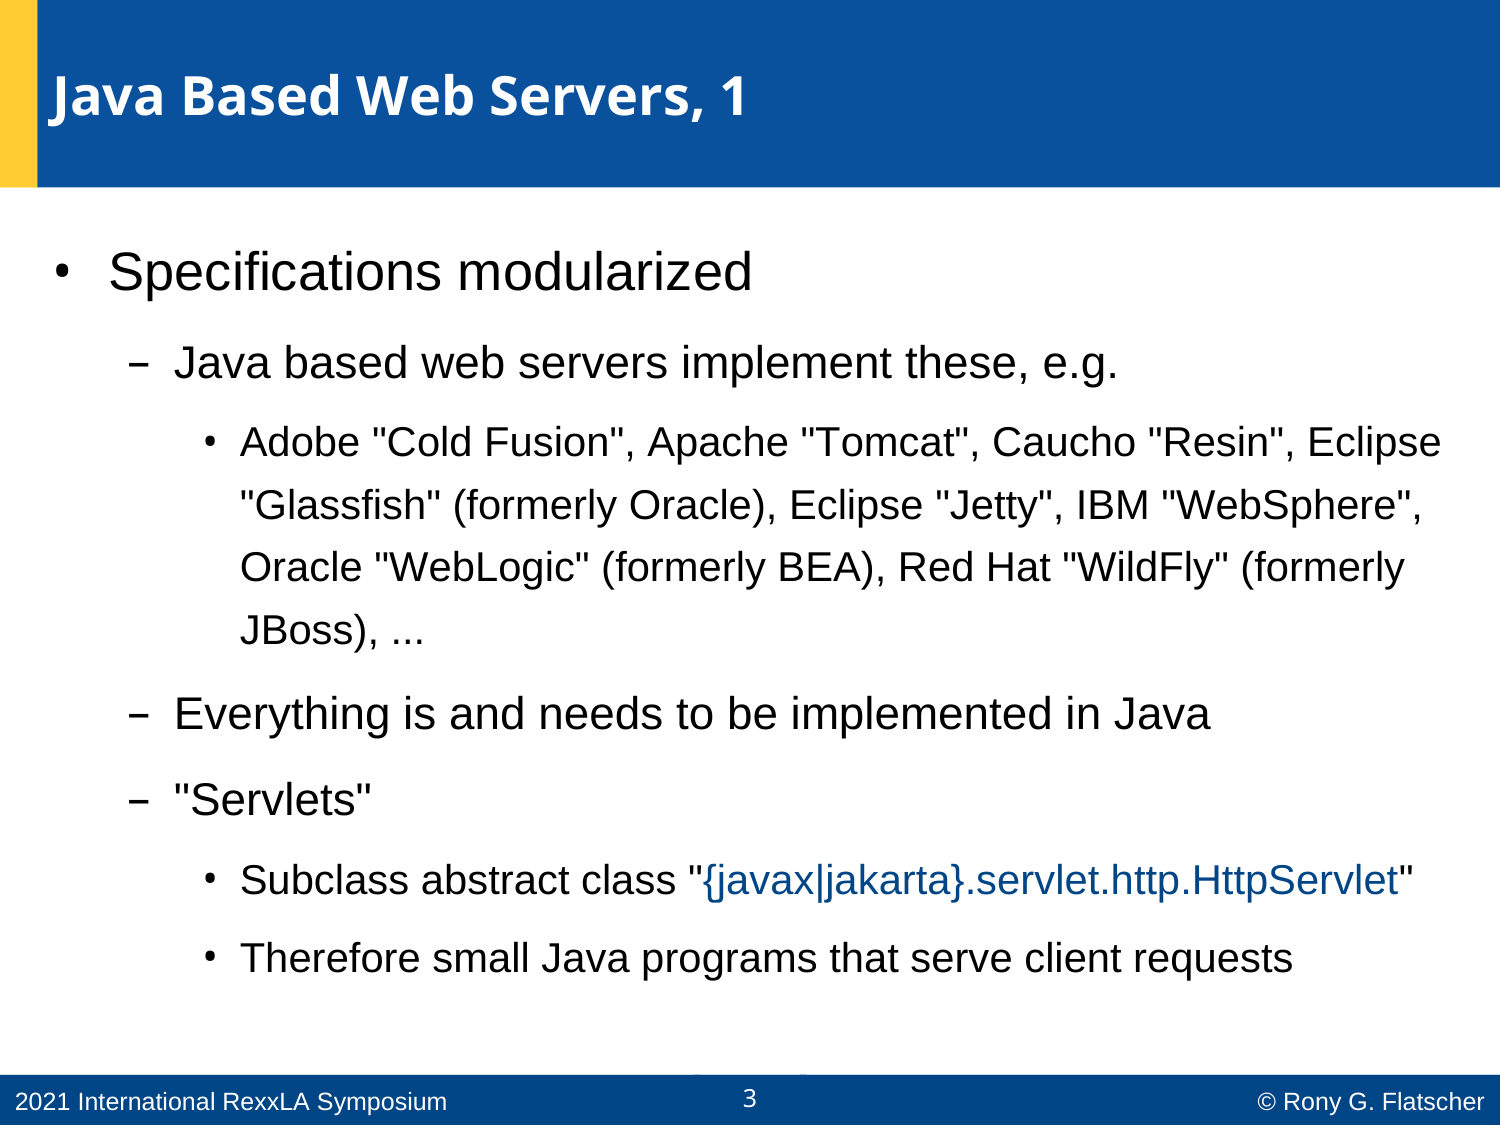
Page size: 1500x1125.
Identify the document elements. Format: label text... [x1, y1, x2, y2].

list Specifications modularized Java based web servers implement these, e.g. Adobe "Cold Fusion", Apache "Tomcat", Caucho "Resin", Eclipse "Glassfish" (formerly Oracle), Eclipse "Jetty", IBM "WebSphere", Oracle "WebLogic" (formerly BEA), Red Hat "WildFly" (formerly JBoss), ... Everything is and needs to be implemented in Java "Servlets" Subclass abstract class "{javax|jakarta}.servlet.http.HttpServlet" Therefore small Java programs that serve client requests [37, 212, 1500, 1051]
title Java Based Web Servers, 1 [37, 0, 1500, 188]
